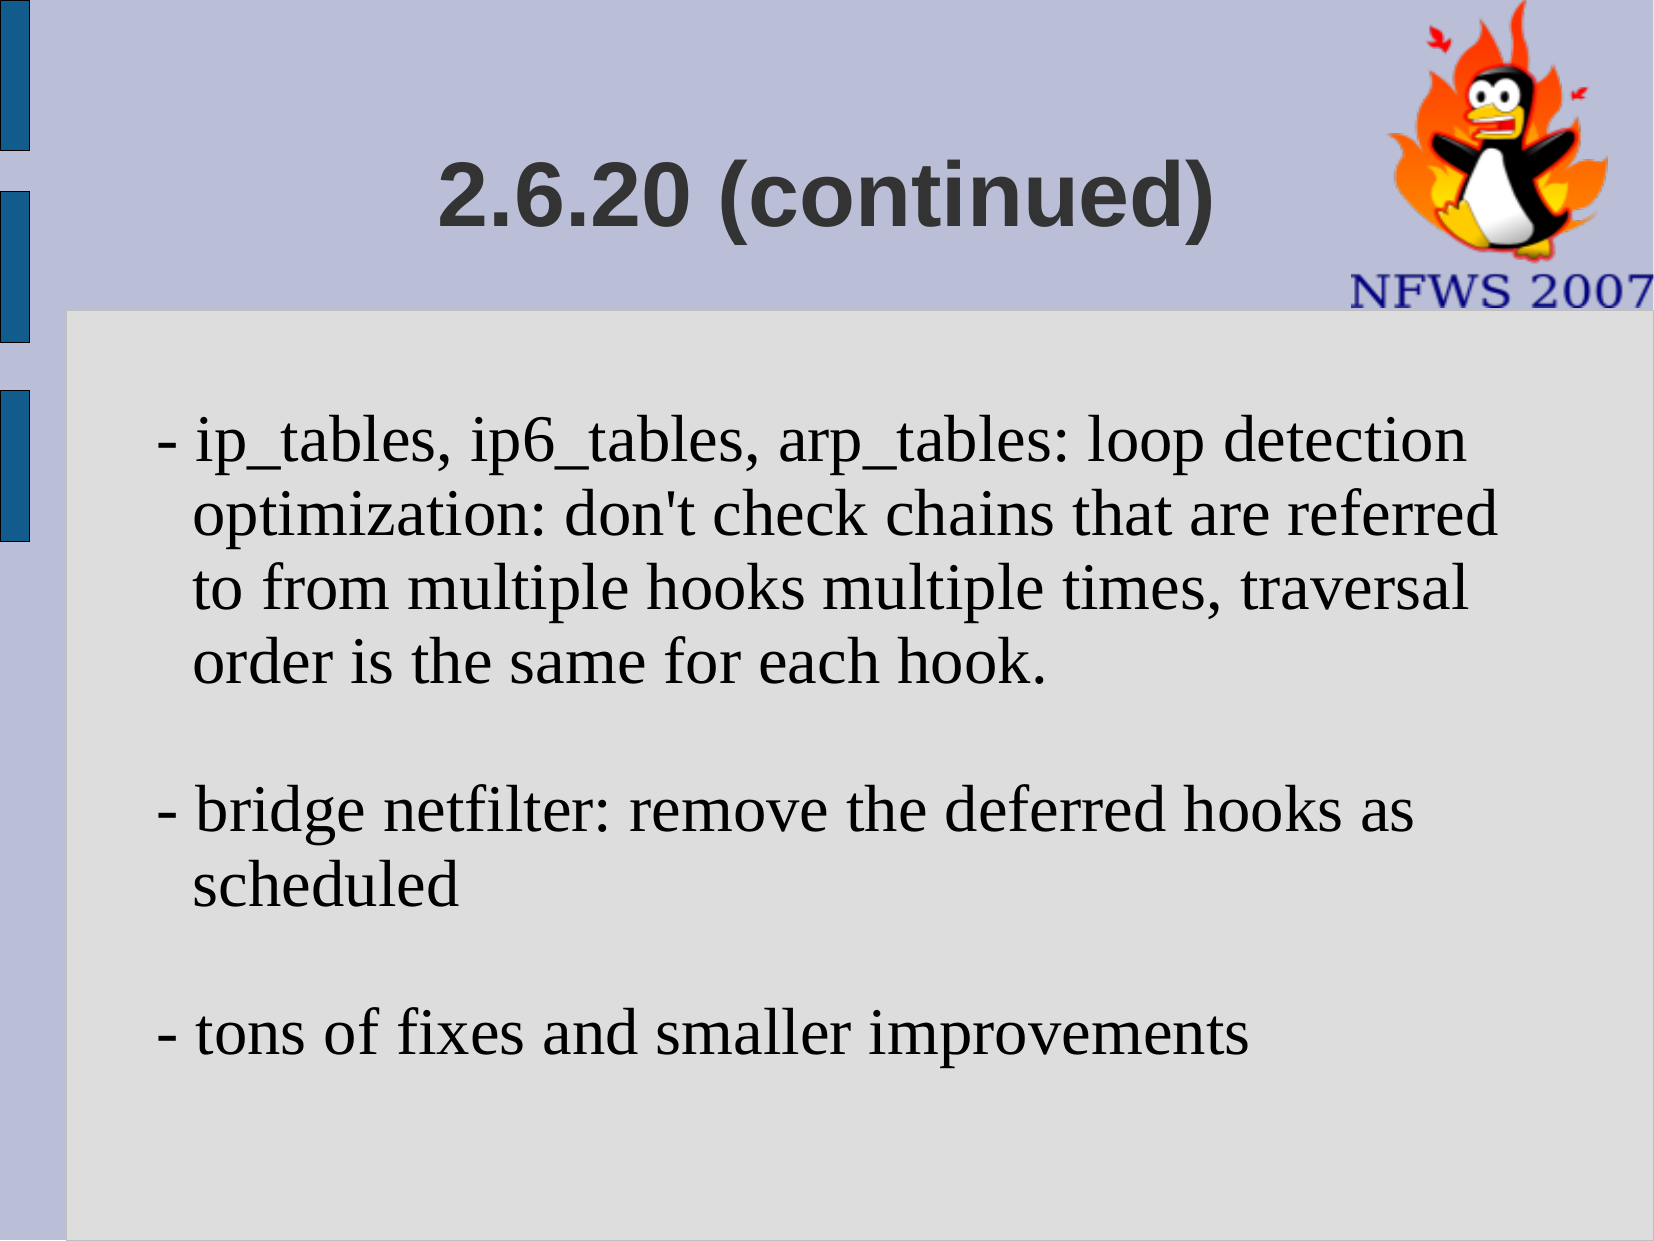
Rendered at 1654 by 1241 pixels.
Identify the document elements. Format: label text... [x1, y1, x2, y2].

picture [1351, 0, 1654, 308]
title 2.6.20 (continued) [121, 98, 1351, 291]
subtitle - ip_tables, ip6_tables, arp_tables: loop detection optimization: don't check chains that are referred to from multiple hooks multiple times, traversal order is the same for each hook. - bridge netfilter: remove the deferred hooks as scheduled - tons of fixes and smaller improvements [121, 346, 1534, 1125]
